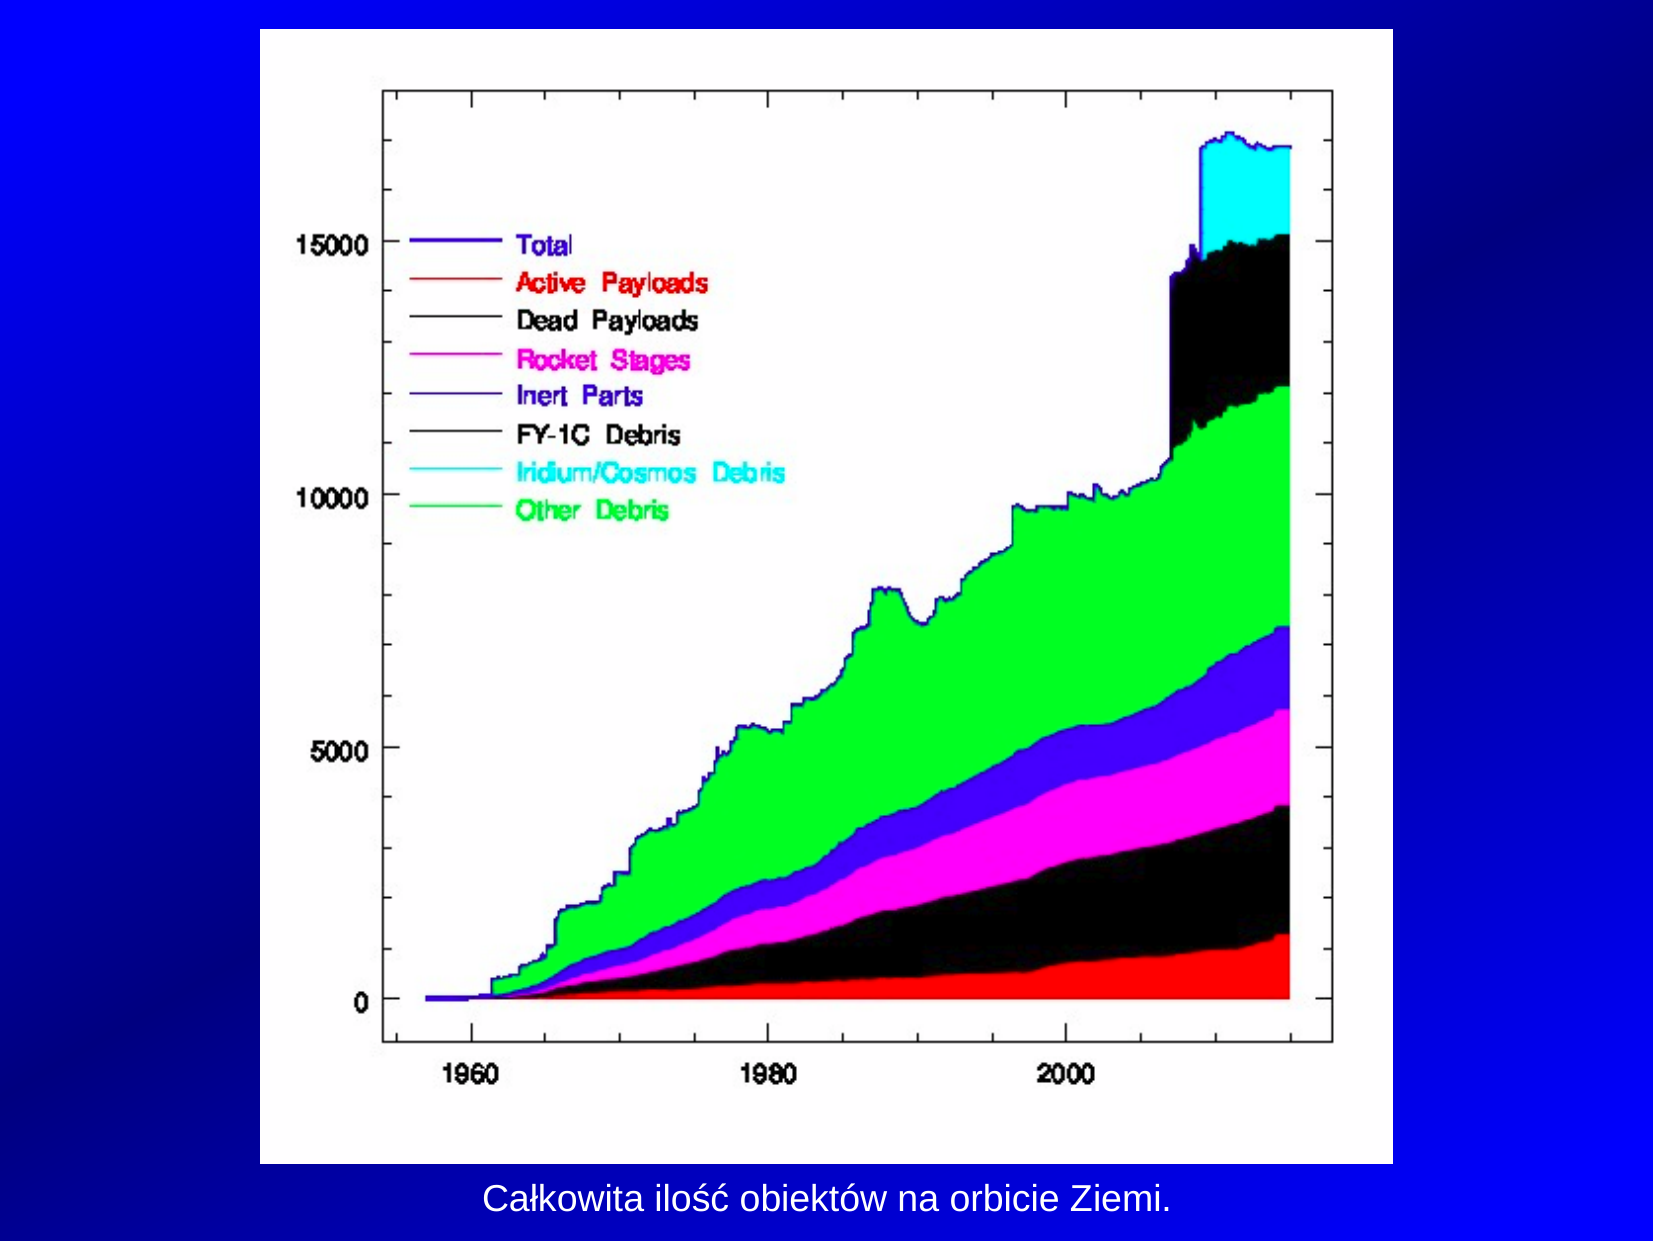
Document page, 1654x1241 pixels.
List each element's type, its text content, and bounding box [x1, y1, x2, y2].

picture [260, 29, 1393, 1164]
text_box Całkowita ilość obiektów na orbicie Ziemi. [467, 1169, 1188, 1227]
